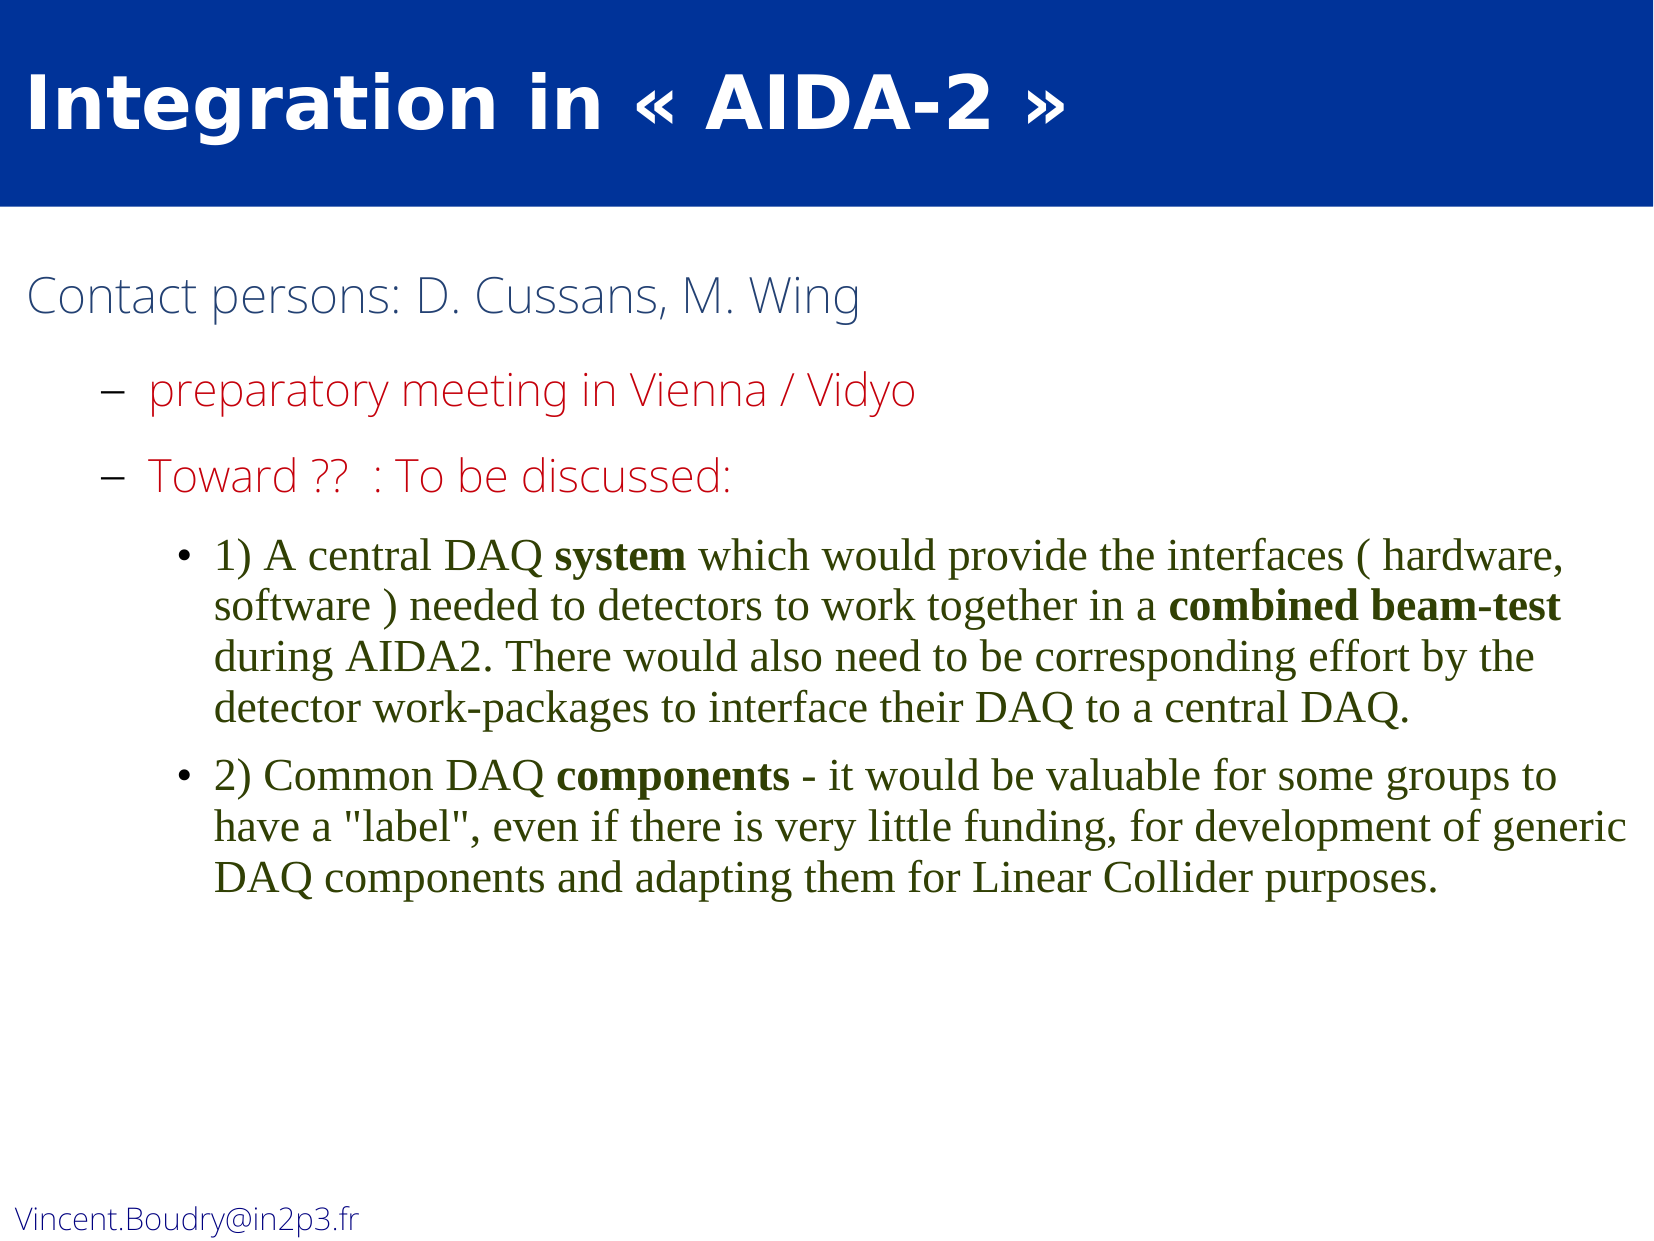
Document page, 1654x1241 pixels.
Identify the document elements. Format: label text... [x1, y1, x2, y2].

list Contact persons: D. Cussans, M. Wing preparatory meeting in Vienna / Vidyo Toward ?? : To be discussed: 1) A central DAQ system which would provide the interfaces ( hardware, software ) needed to detectors to work together in a combined beam-test during AIDA2. There would also need to be corresponding effort by the detector work-packages to interface their DAQ to a central DAQ. 2) Common DAQ components - it would be valuable for some groups to have a "label", even if there is very little funding, for development of generic DAQ components and adapting them for Linear Collider purposes. [26, 260, 1631, 1172]
title Integration in « AIDA-2 » [24, 17, 1635, 191]
